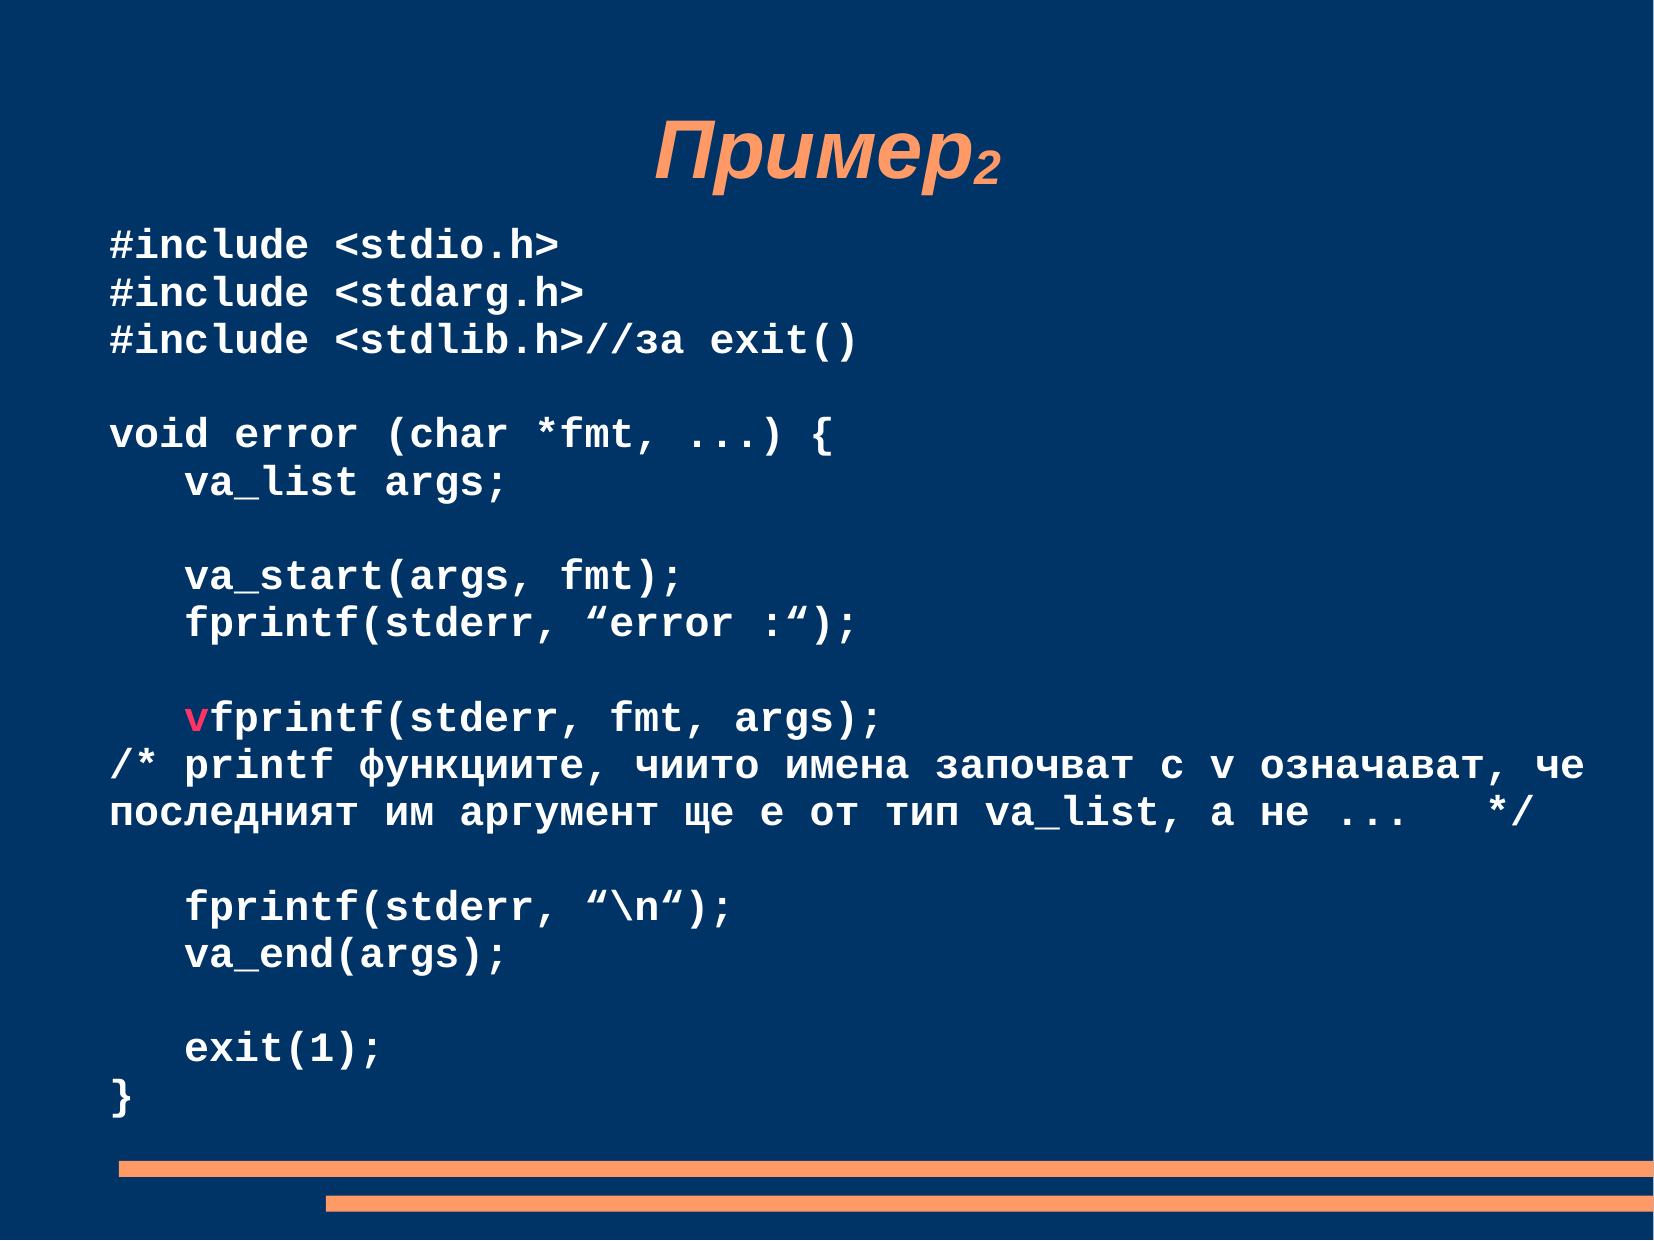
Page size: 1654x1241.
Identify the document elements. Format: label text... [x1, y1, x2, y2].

title Пример2 [121, 46, 1534, 216]
text_box #include <stdio.h> #include <stdarg.h> #include <stdlib.h>//за exit() void error (char *fmt, ...) { va_list args; va_start(args, fmt); fprintf(stderr, “error :“); vfprintf(stderr, fmt, args); /* printf функциите, чиито имена започват с v означават, че последният им аргумент ще е от тип va_list, а не ... */ fprintf(stderr, “\n“); va_end(args); exit(1); } [94, 216, 1625, 1140]
